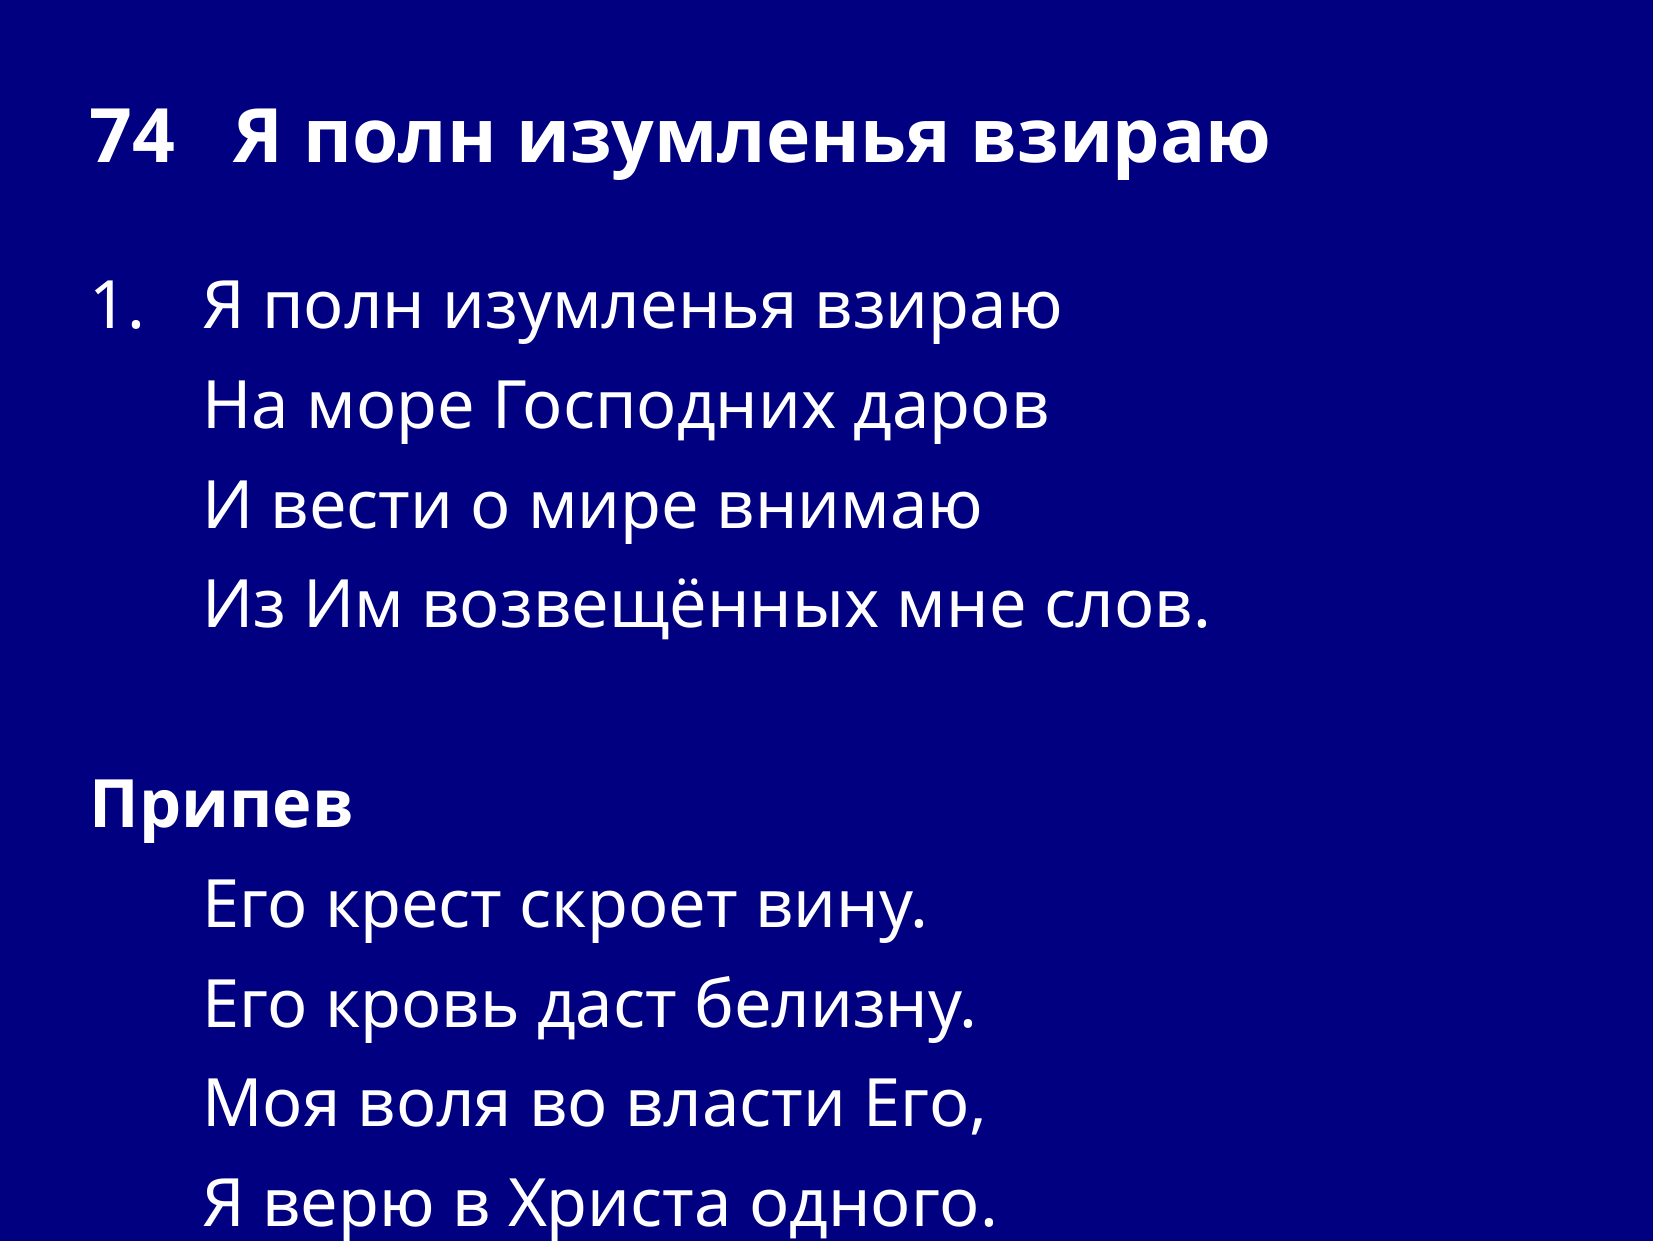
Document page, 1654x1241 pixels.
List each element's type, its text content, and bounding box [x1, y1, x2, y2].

text_box 1. Я полн изумленья взираю На море Господних даров И вести о мире внимаю Из Им возвещённых мне слов. Припев Его крест скроет вину. Его кровь даст белизну. Моя воля во власти Его, Я верю в Христа одного. [75, 188, 1576, 1163]
text_box 74 Я полн изумленья взираю [75, 75, 1576, 188]
